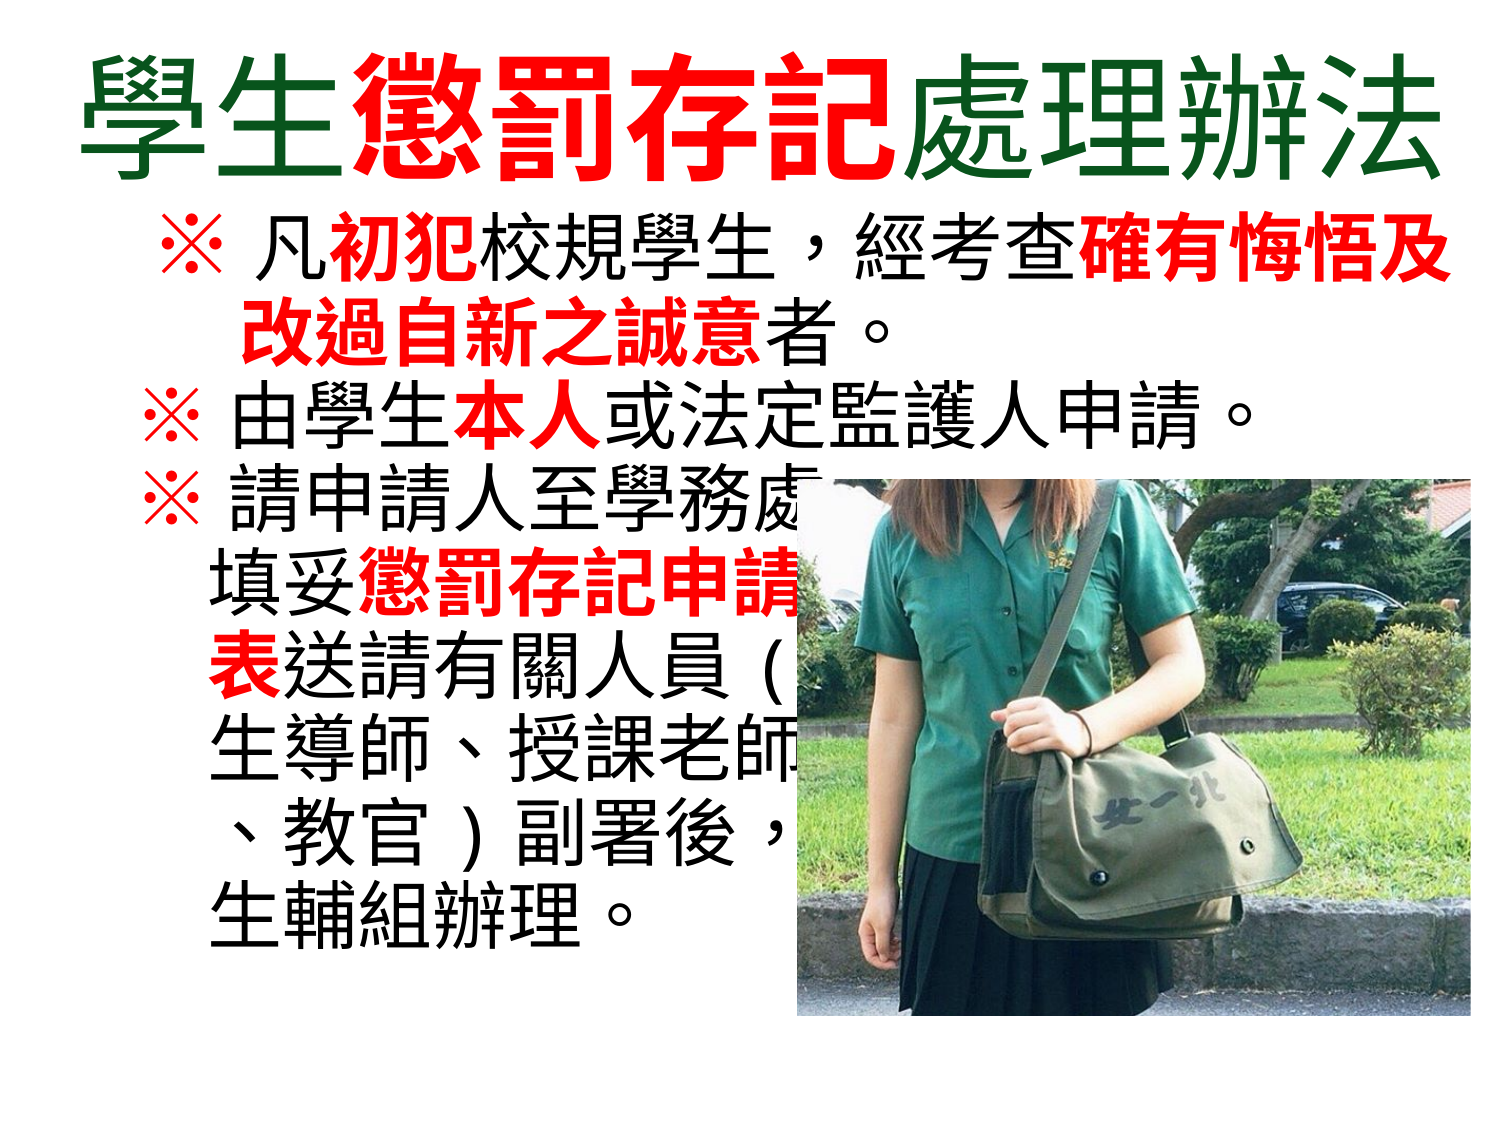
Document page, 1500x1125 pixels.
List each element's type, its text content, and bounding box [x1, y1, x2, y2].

text_box 學生懲罰存記處理辦法 [53, 20, 1471, 209]
list ※凡初犯校規學生，經考查確有悔悟及改過自新之誠意者。 ※由學生本人或法定監護人申請。 ※請申請人至學務處 填妥懲罰存記申請 表送請有關人員(該 生導師、授課老師 、教官)副署後，送 生輔組辦理。 [47, 201, 1495, 1125]
picture [797, 479, 1471, 1016]
